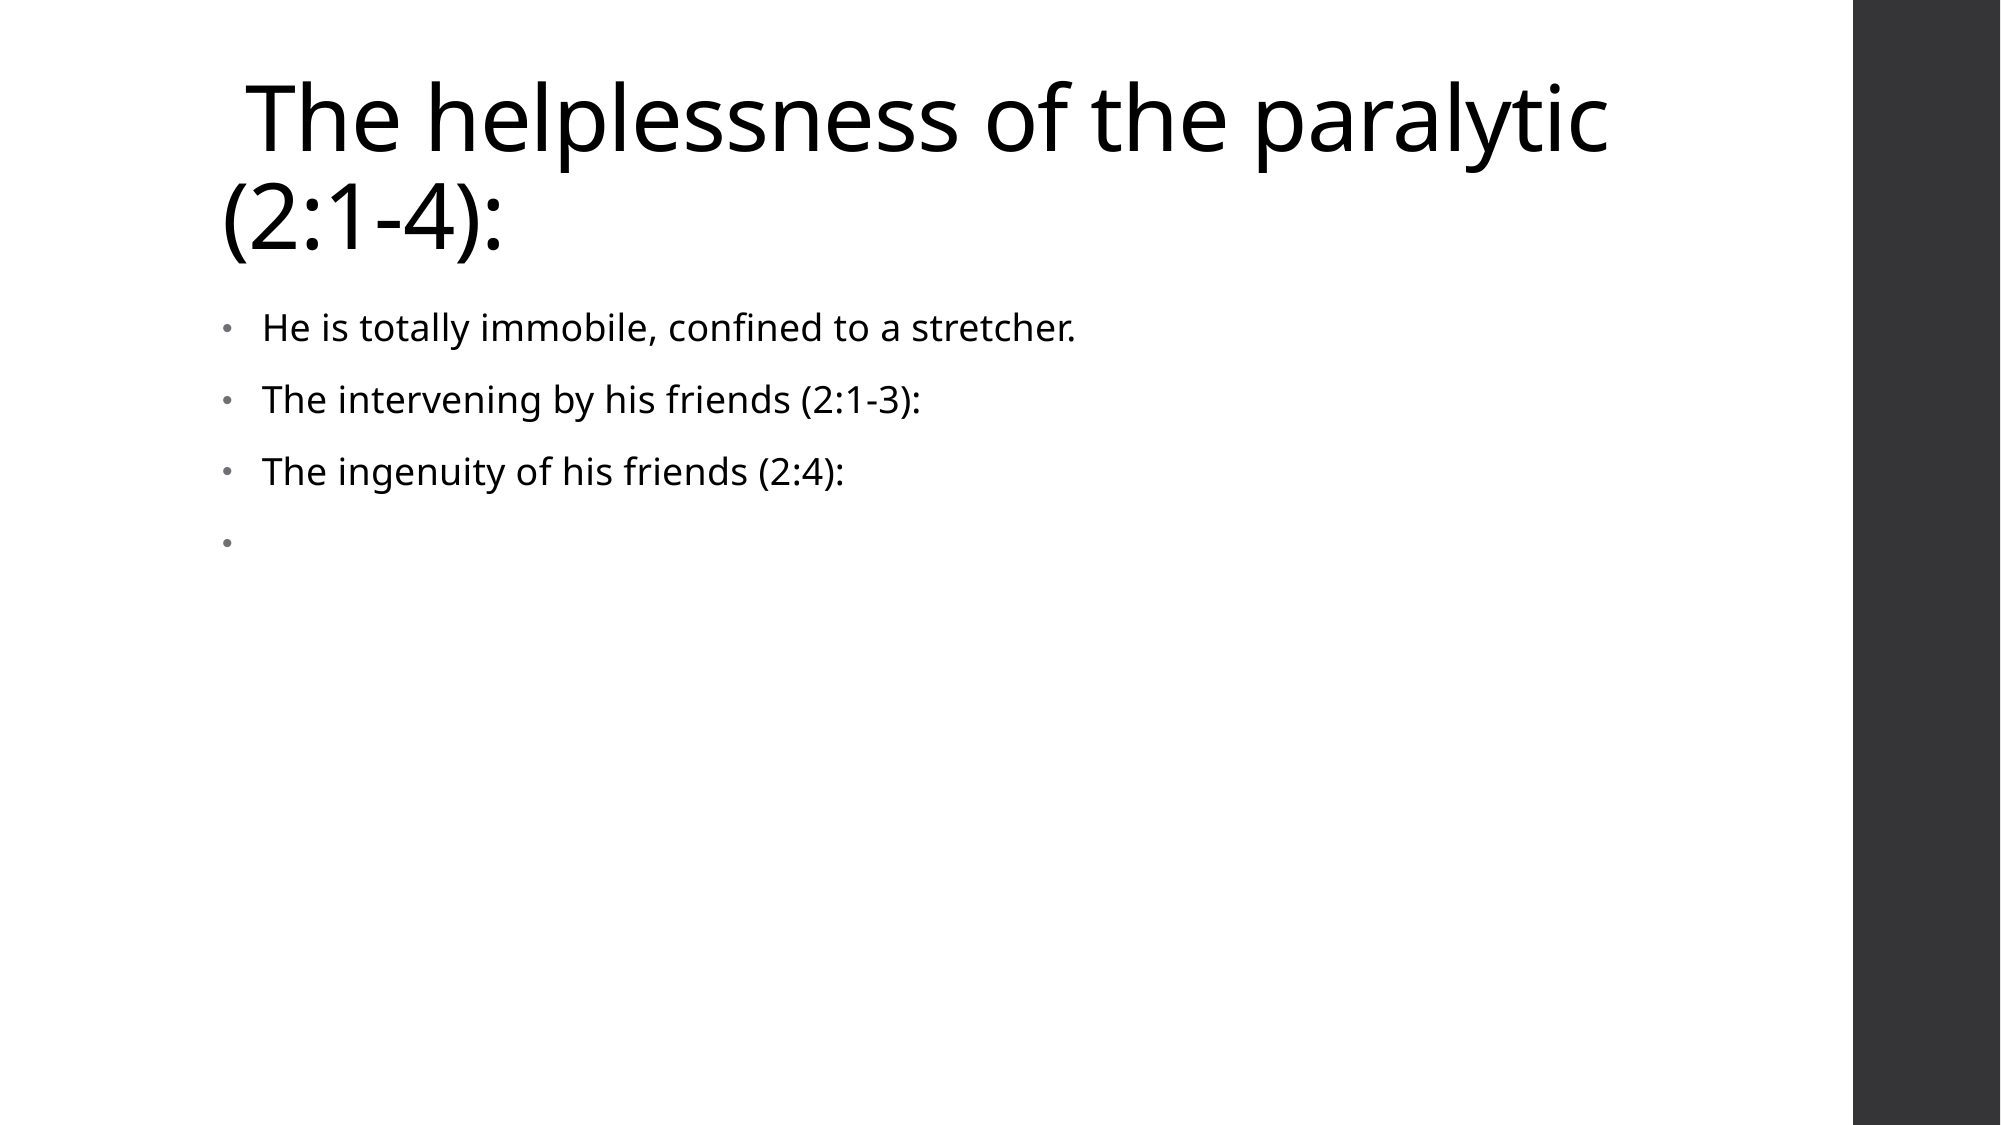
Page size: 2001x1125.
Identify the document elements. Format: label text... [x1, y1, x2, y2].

title The helplessness of the paralytic (2:1-4): [206, 60, 1797, 278]
list He is totally immobile, confined to a stretcher. The intervening by his friends (2:1-3): The ingenuity of his friends (2:4): [206, 299, 1617, 1014]
